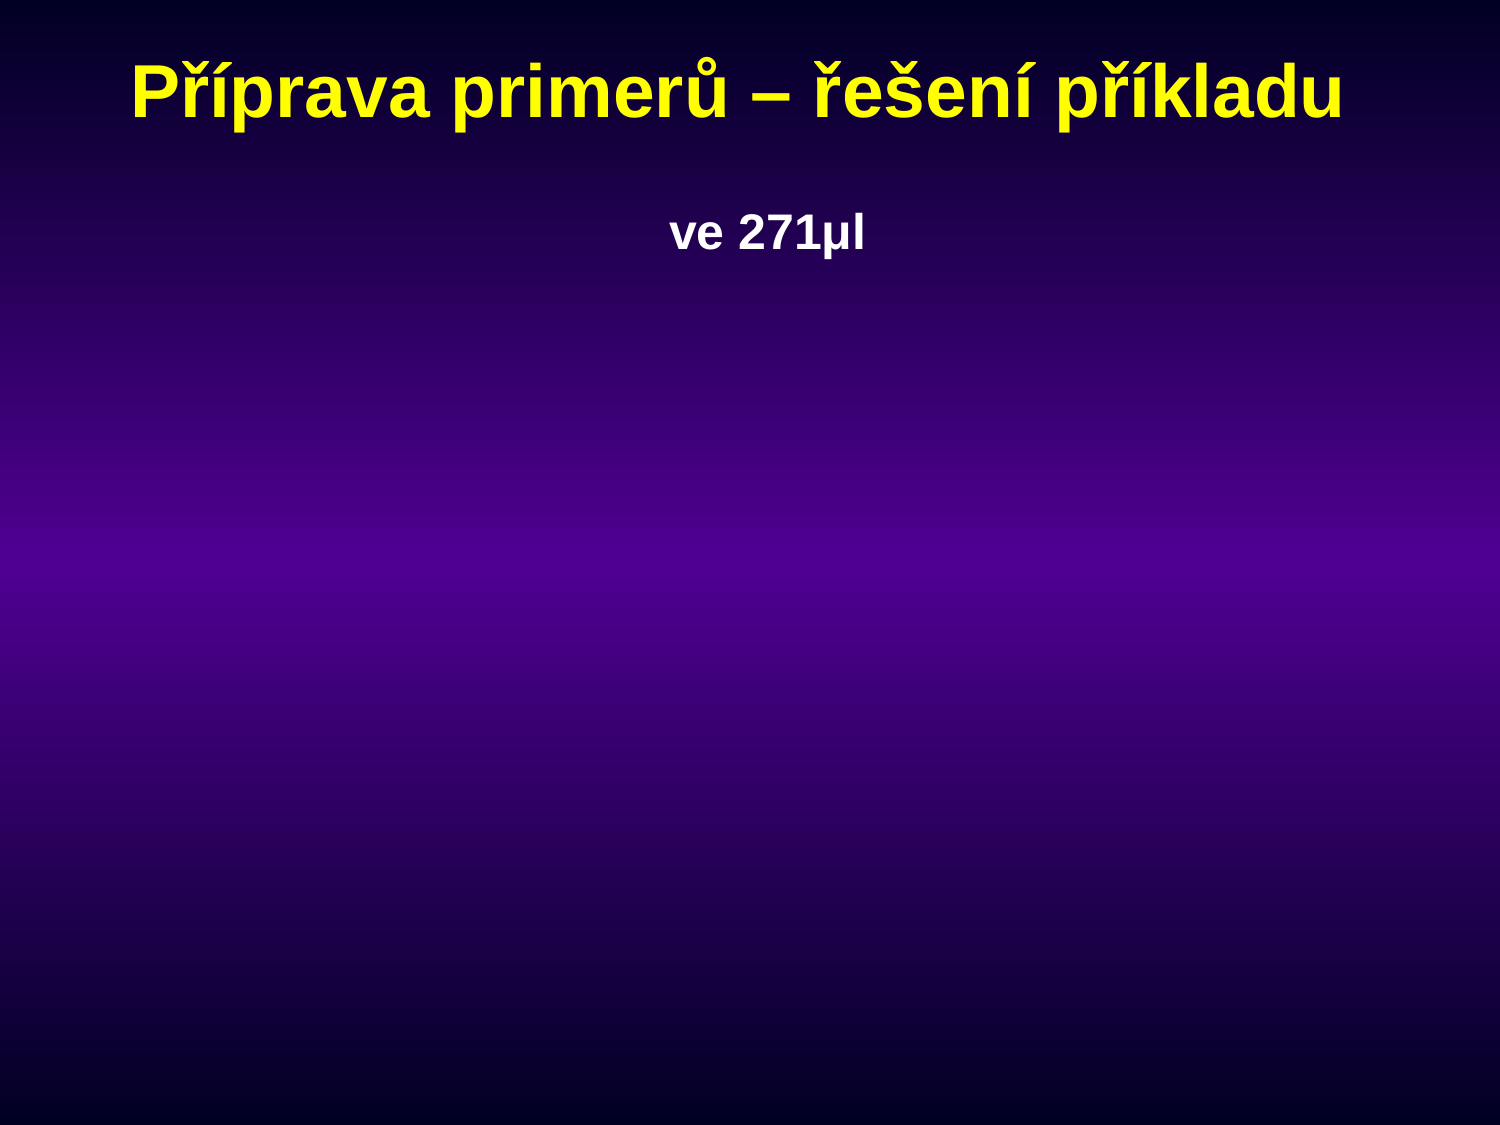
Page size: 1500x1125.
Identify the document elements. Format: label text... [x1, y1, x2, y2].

text_box ve 271μl [64, 196, 1471, 268]
title Příprava primerů – řešení příkladu [64, 35, 1413, 149]
